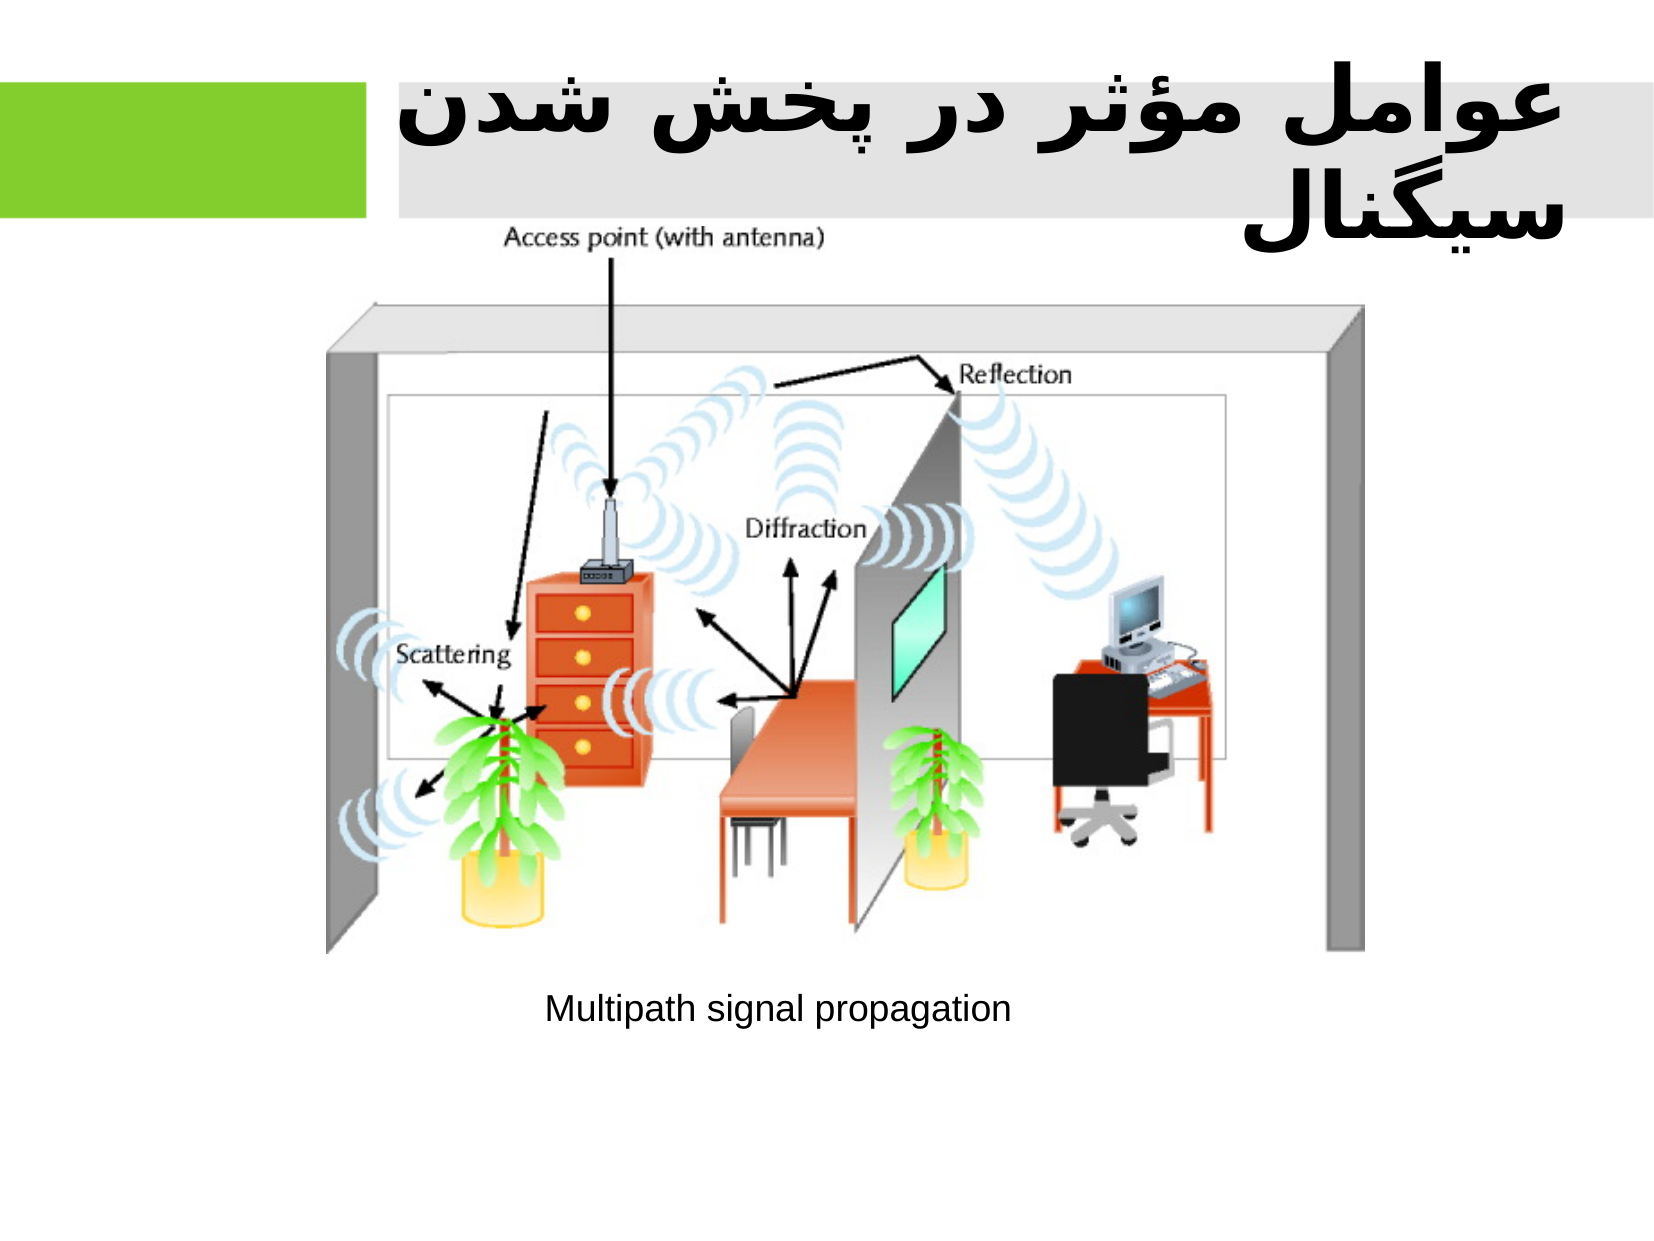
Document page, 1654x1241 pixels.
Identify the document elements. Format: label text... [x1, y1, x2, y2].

text_box Multipath signal propagation [301, 976, 1027, 1038]
picture [0, 0, 1654, 1241]
title عوامل مؤثر در پخش شدن سیگنال [82, 49, 1571, 257]
